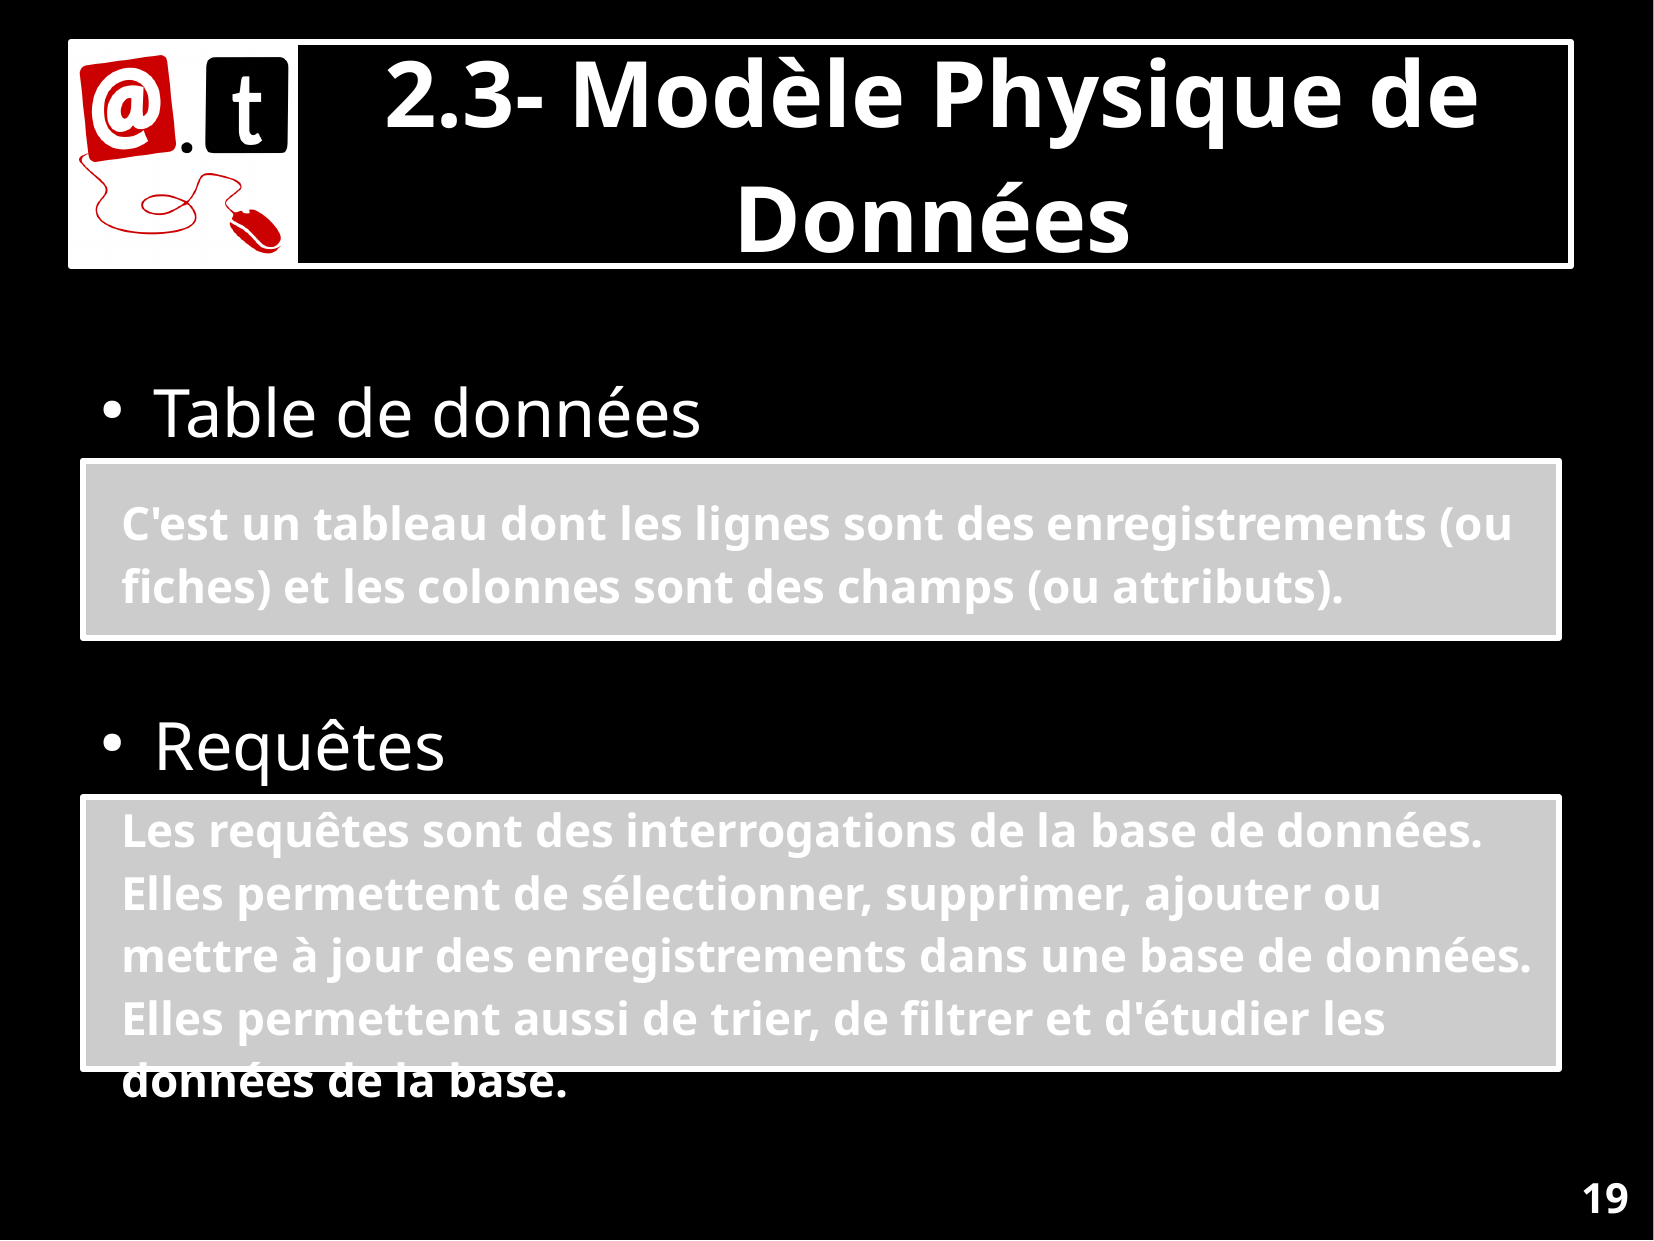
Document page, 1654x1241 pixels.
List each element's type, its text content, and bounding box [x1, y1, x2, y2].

title 2.3- Modèle Physique de Données [295, 41, 1571, 267]
text_box [82, 797, 1560, 1069]
text_box [82, 460, 1560, 638]
text_box C'est un tableau dont les lignes sont des enregistrements (ou fiches) et les colonnes sont des champs (ou attributs). [106, 484, 1536, 626]
text_box Les requêtes sont des interrogations de la base de données. Elles permettent de sélectionner, supprimer, ajouter ou mettre à jour des enregistrements dans une base de données. Elles permettent aussi de trier, de filtrer et d'étudier les données de la base. [106, 791, 1560, 1058]
list Table de données Requêtes [82, 366, 1571, 1099]
picture [72, 43, 292, 266]
